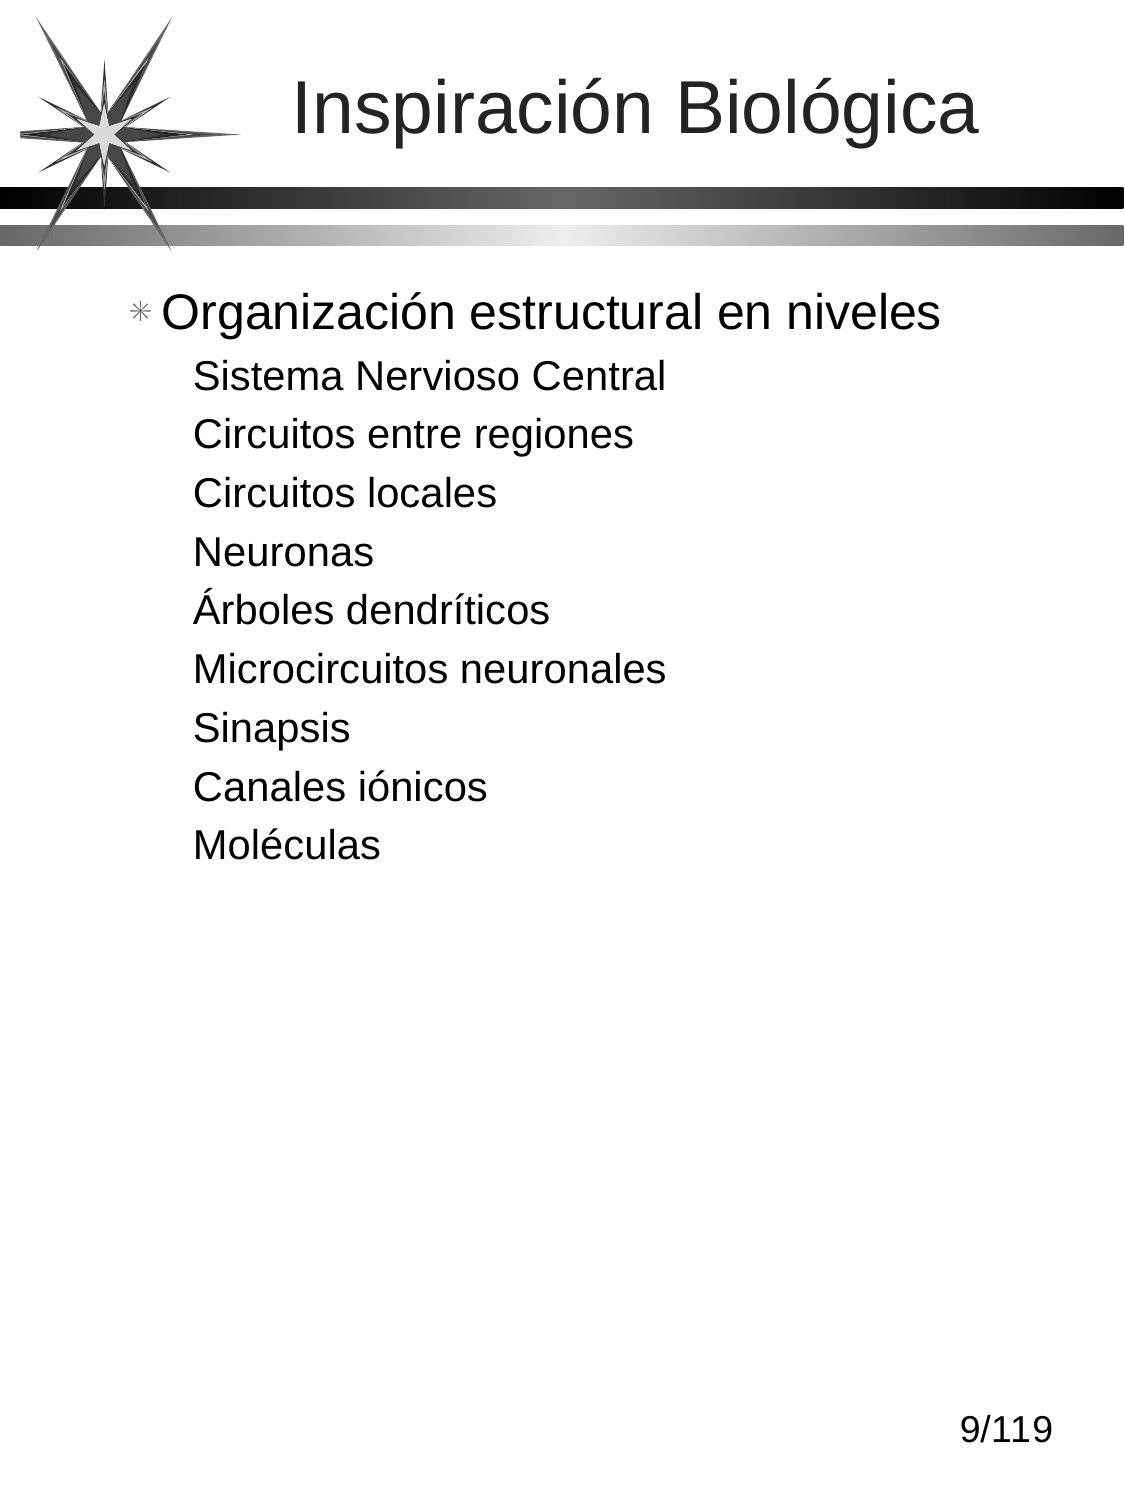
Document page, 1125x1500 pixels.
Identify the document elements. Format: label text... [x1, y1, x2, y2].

title Inspiración Biológica [174, 50, 1097, 163]
list Organización estructural en niveles Sistema Nervioso Central Circuitos entre regiones Circuitos locales Neuronas Árboles dendríticos Microcircuitos neuronales Sinapsis Canales iónicos Moléculas [37, 275, 1075, 1450]
